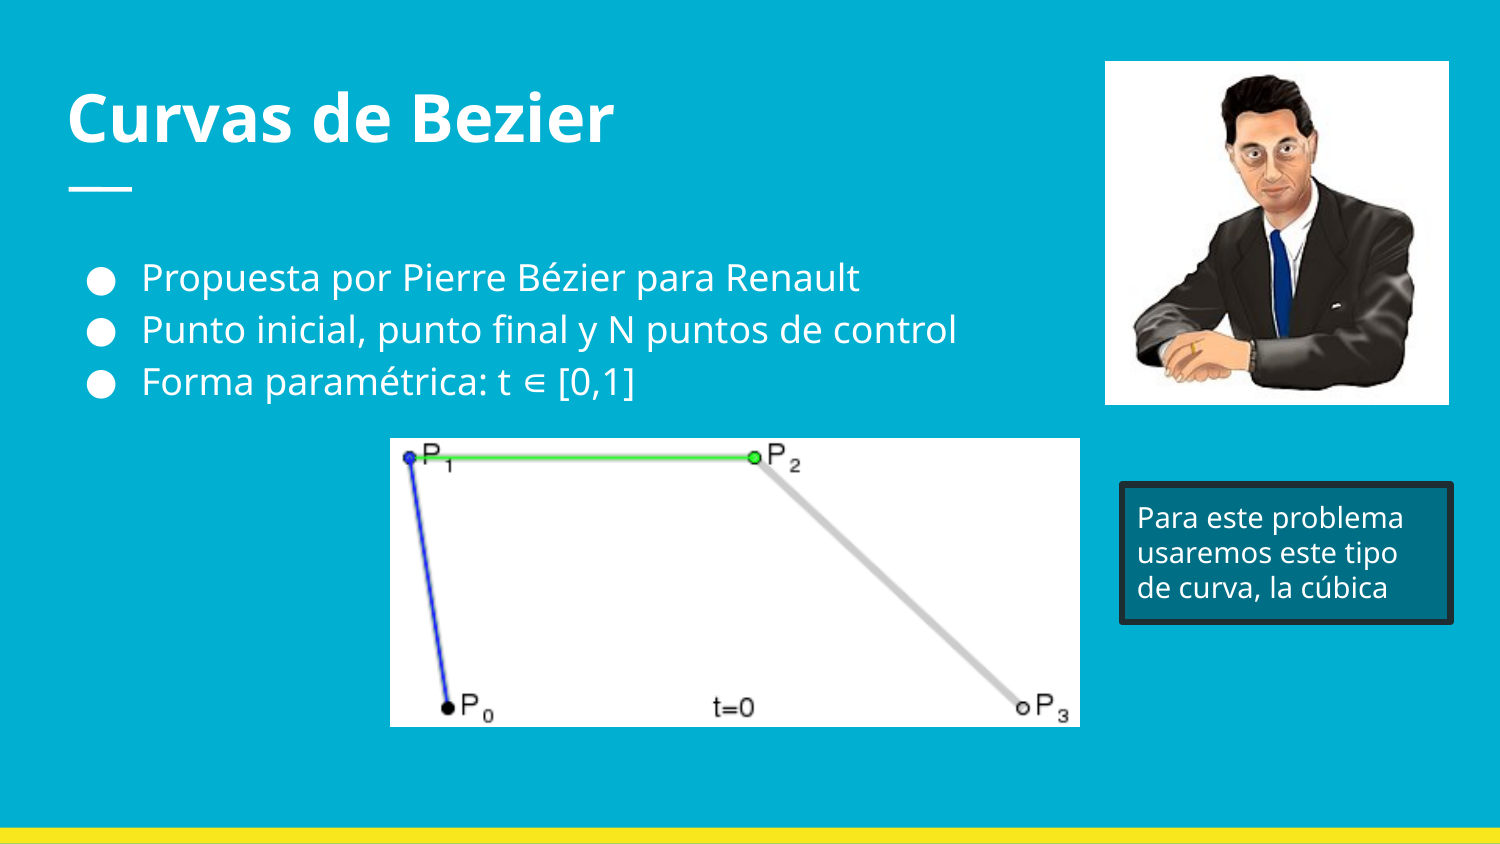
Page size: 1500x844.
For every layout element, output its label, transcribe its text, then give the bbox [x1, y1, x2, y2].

title Curvas de Bezier [51, 61, 1105, 167]
text_box Para este problema usaremos este tipo de curva, la cúbica [1121, 484, 1451, 622]
picture [390, 438, 1080, 727]
list Propuesta por Pierre Bézier para Renault Punto inicial, punto final y N puntos de control Forma paramétrica: t ∊ [0,1] [51, 232, 1449, 750]
picture [1105, 61, 1449, 405]
